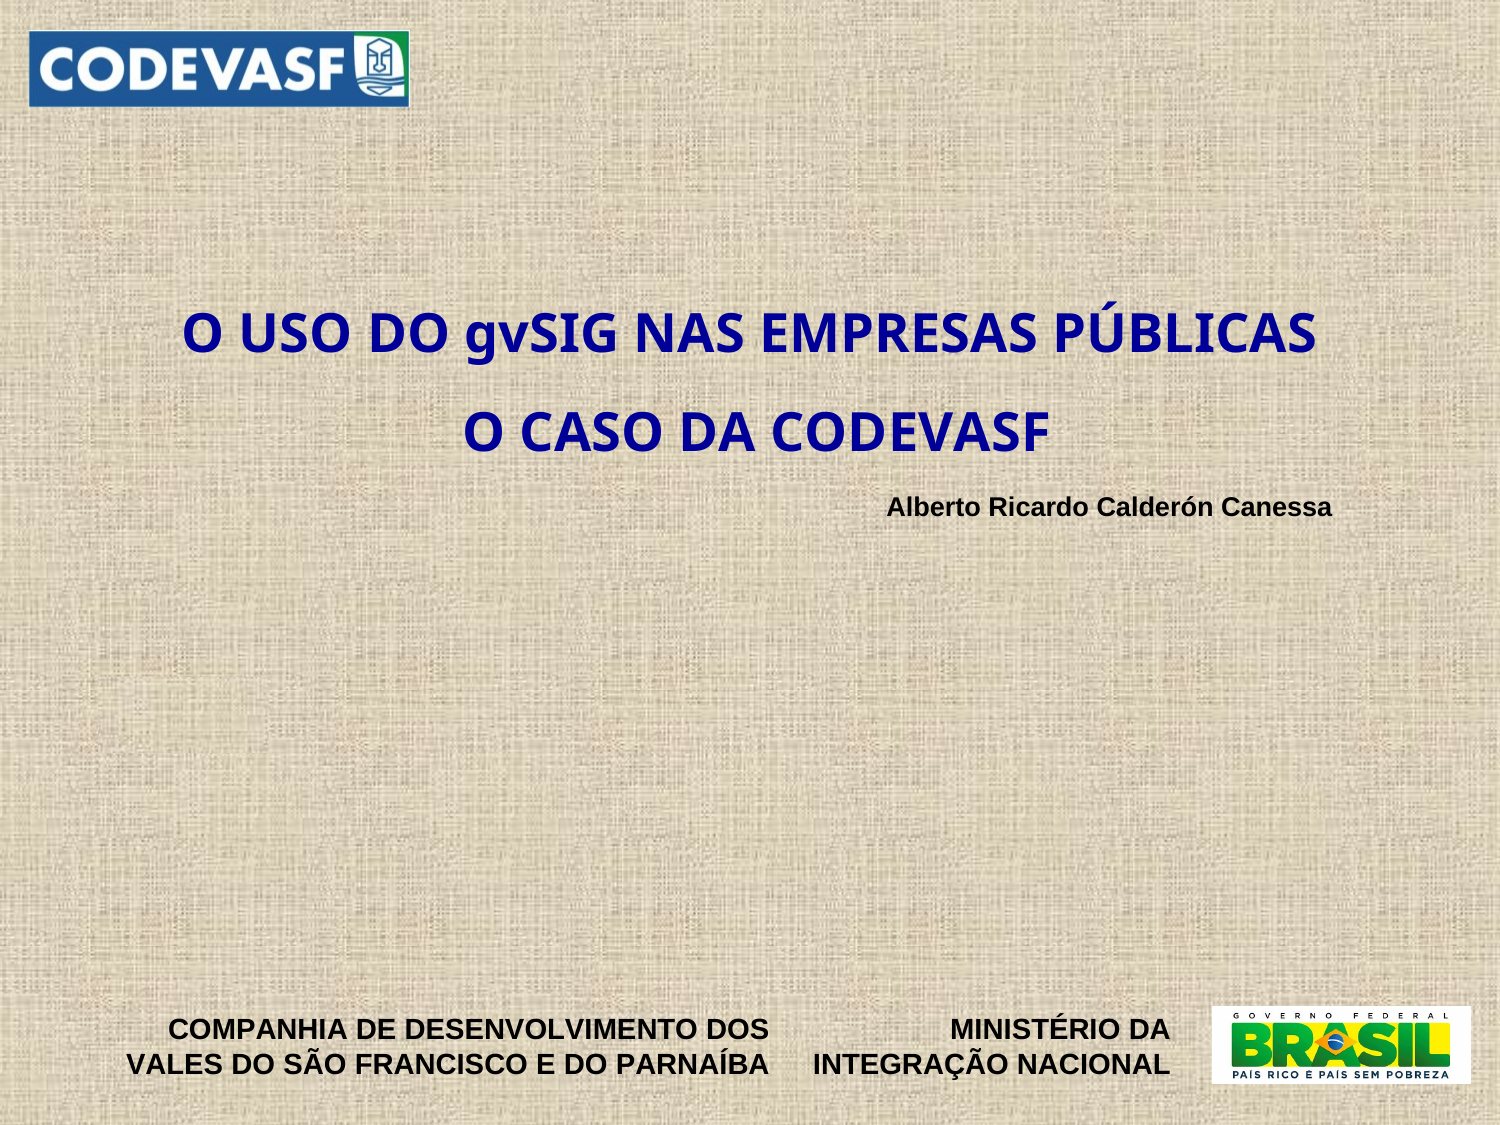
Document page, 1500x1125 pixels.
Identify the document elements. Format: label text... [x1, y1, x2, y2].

text_box Alberto Ricardo Calderón Canessa [856, 481, 1347, 530]
text_box COMPANHIA DE DESENVOLVIMENTO DOS VALES DO SÃO FRANCISCO E DO PARNAÍBA [76, 1002, 785, 1088]
text_box O USO DO gvSIG NAS EMPRESAS PÚBLICAS O CASO DA CODEVASF [129, 290, 1371, 471]
text_box MINISTÉRIO DA INTEGRAÇÃO NACIONAL [785, 1002, 1186, 1088]
picture [0, 0, 1500, 1125]
